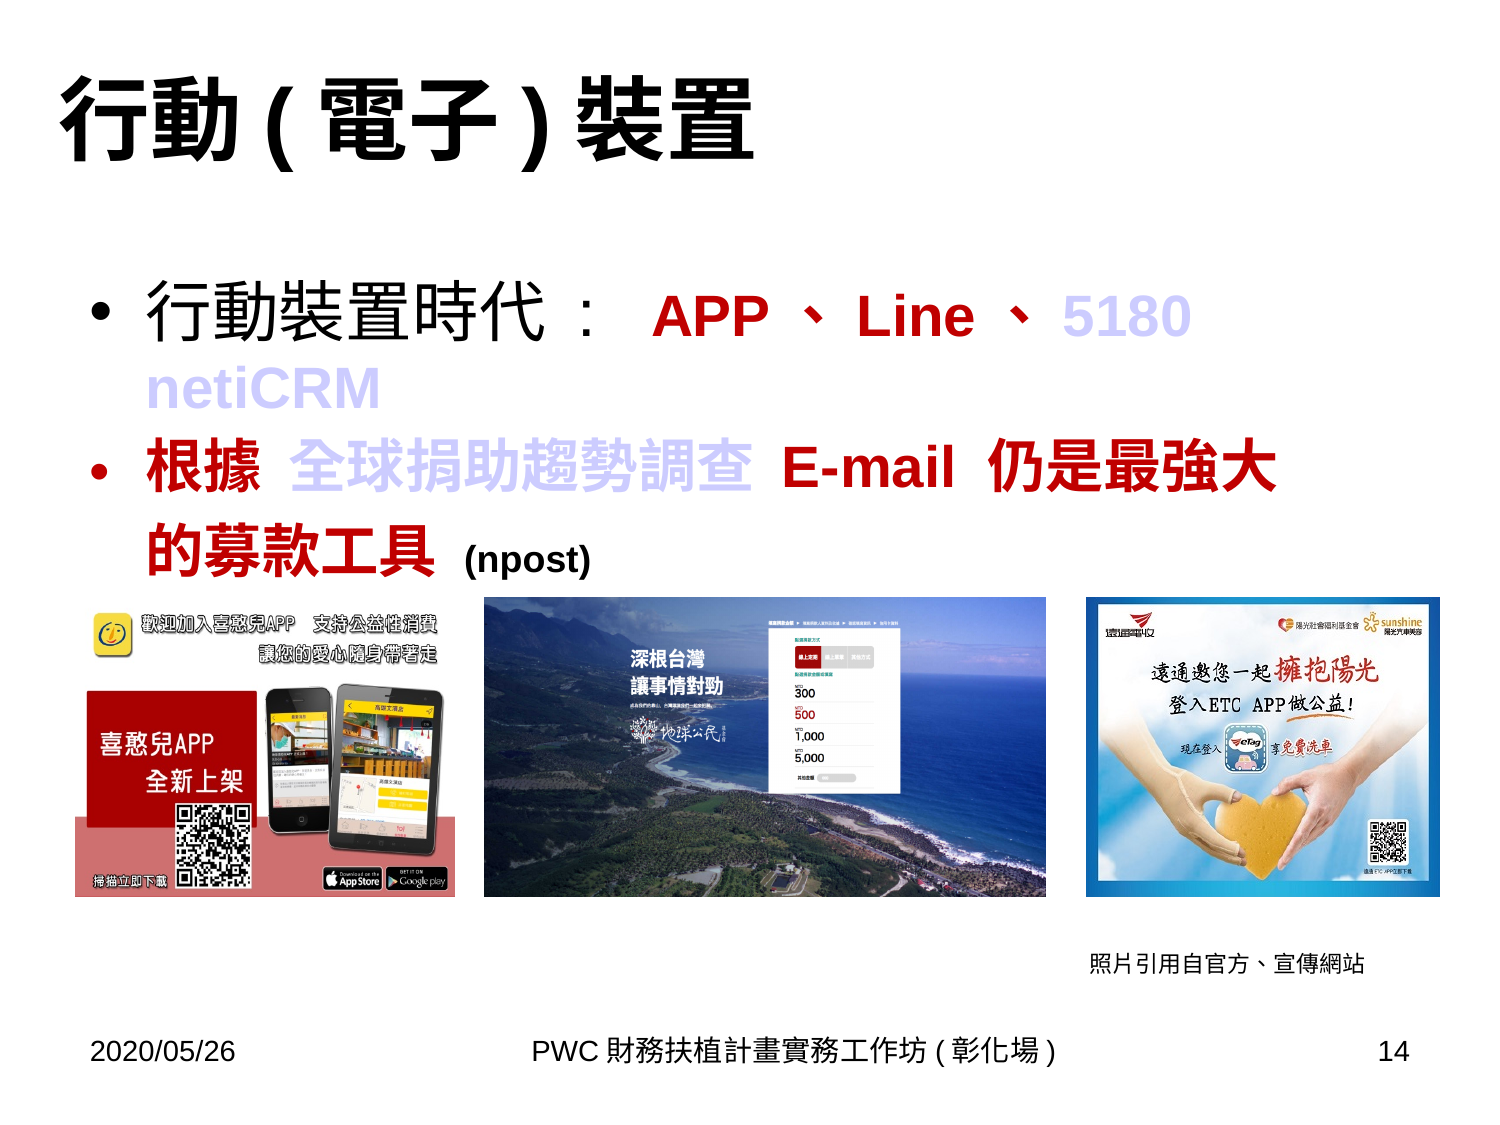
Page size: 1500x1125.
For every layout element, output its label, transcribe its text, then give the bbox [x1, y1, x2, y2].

text_box 行動(電子)裝置 [43, 65, 807, 170]
text_box 2020/05/26 [74, 1024, 426, 1103]
picture [484, 597, 1046, 897]
picture [75, 597, 455, 897]
picture [1086, 597, 1440, 897]
text_box <編號> [1074, 1024, 1426, 1103]
text_box PWC財務扶植計畫實務工作坊(彰化場) [512, 1024, 1074, 1103]
text_box 照片引用自官方、宣傳網站 [1074, 941, 1482, 985]
text_box 行動裝置時代 : APP、Line、5180 netiCRM 根據 全球捐助趨勢調查 E-mail 仍是最強大的募款工具 (npost) [74, 262, 1294, 1000]
